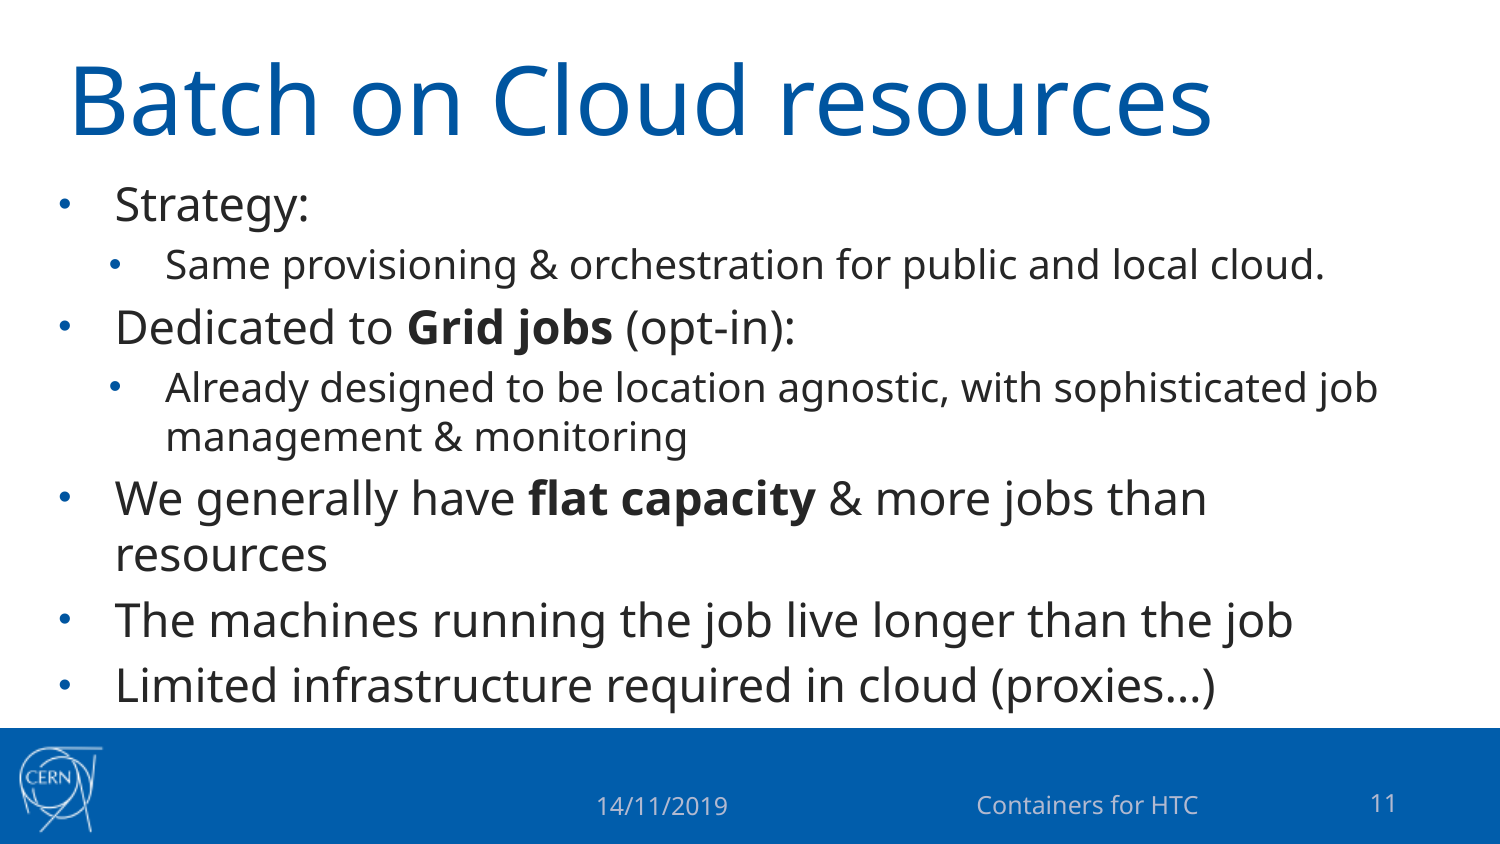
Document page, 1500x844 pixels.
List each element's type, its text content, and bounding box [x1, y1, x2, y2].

footer Containers for HTC [850, 782, 1326, 827]
slide_number <number> [1342, 782, 1425, 827]
slide_number 14/11/2019 [487, 782, 838, 828]
list Strategy: Same provisioning & orchestration for public and local cloud. Dedicated to Grid jobs (opt-in): Already designed to be location agnostic, with sophisticated job management & monitoring We generally have flat capacity & more jobs than resources The machines running the job live longer than the job Limited infrastructure required in cloud (proxies…) [39, 167, 1435, 723]
title Batch on Cloud resources [60, 28, 1441, 166]
